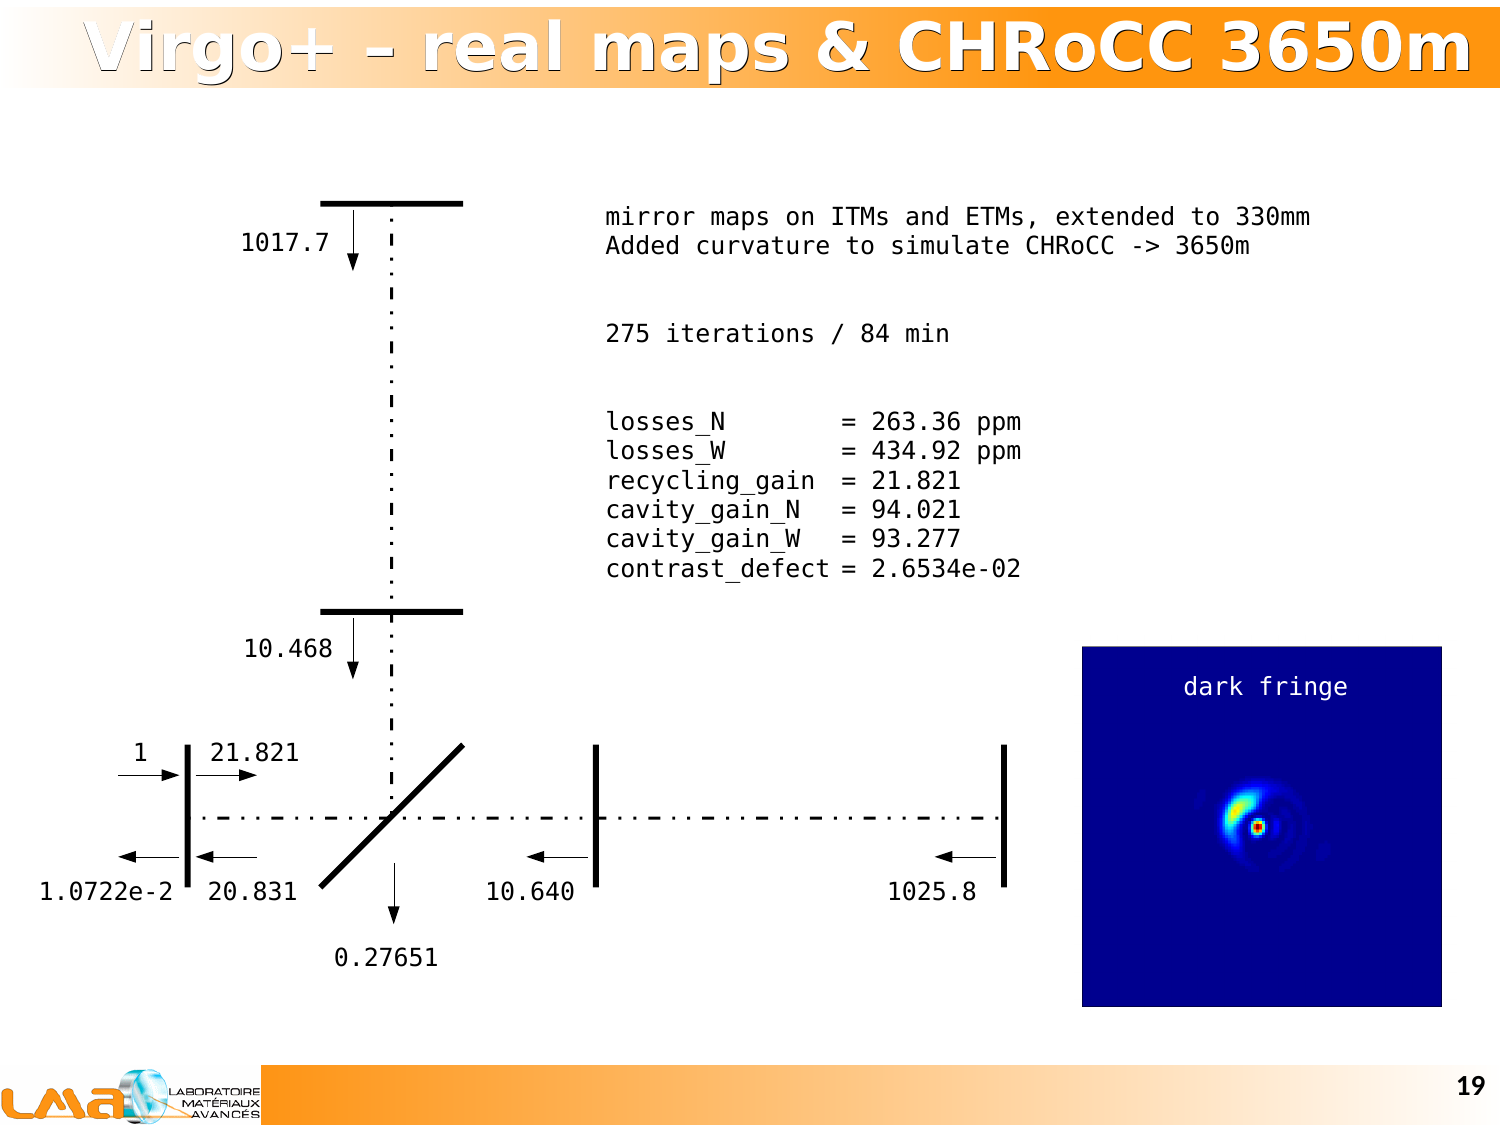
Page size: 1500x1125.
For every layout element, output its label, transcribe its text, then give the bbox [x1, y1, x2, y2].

picture [1074, 635, 1457, 1011]
picture [118, 200, 1007, 925]
text_box 20.831 [192, 869, 313, 914]
text_box 1.0722e-2 [23, 869, 118, 914]
picture [0, 1065, 261, 1125]
text_box dark fringe [1168, 664, 1364, 710]
text_box mirror maps on ITMs and ETMs, extended to 330mm Added curvature to simulate CHRoCC -> 3650m 275 iterations / 84 min losses_N = 263.36 ppm losses_W = 434.92 ppm recycling_gain = 21.821 cavity_gain_N = 94.021 cavity_gain_W = 93.277 contrast_defect = 2.6534e-02 [590, 194, 1334, 591]
text_box 0.27651 [318, 935, 454, 980]
title Virgo+ – real maps & CHRoCC 3650m [0, 7, 1500, 88]
